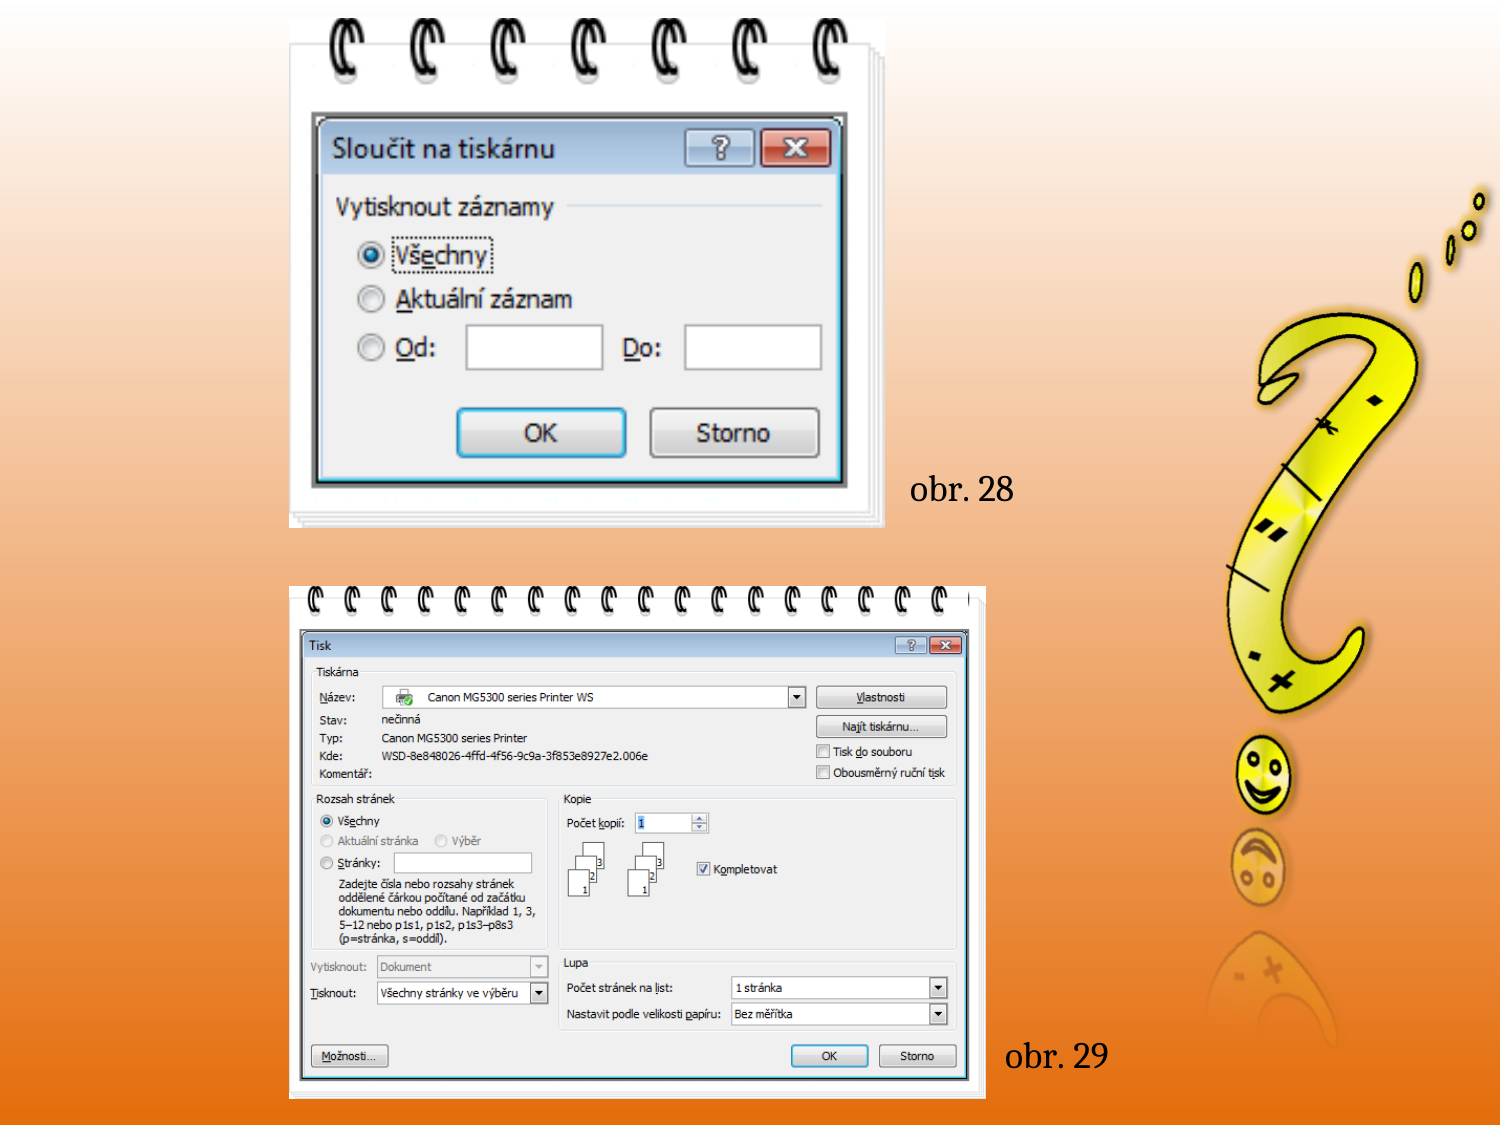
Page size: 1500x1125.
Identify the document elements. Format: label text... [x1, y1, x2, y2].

picture [289, 586, 986, 1099]
text_box obr. 28 [895, 456, 1030, 517]
text_box obr. 29 [990, 1023, 1124, 1084]
picture [1171, 160, 1500, 1125]
picture [289, 18, 885, 528]
